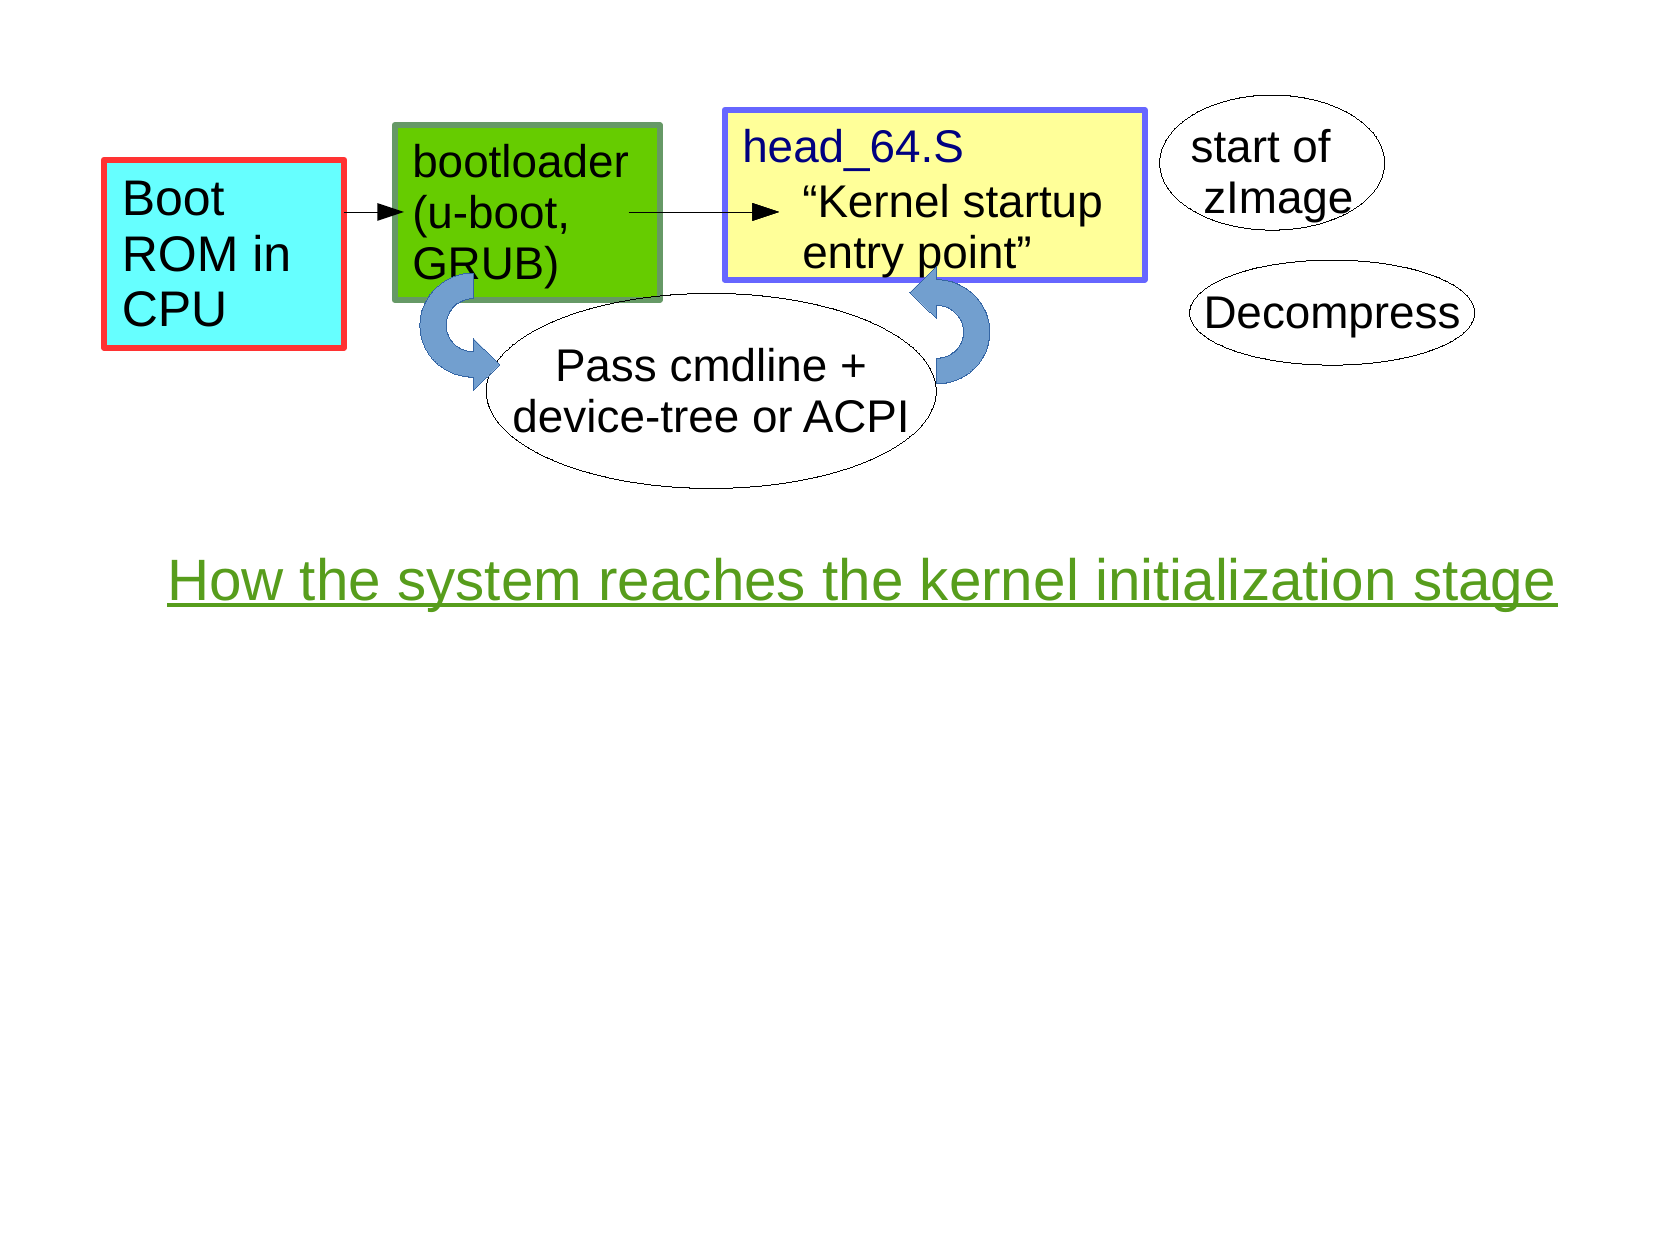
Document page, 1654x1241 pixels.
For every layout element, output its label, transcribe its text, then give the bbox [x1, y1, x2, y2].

text_box [419, 273, 500, 391]
text_box [909, 266, 990, 384]
text_box head_64.S [724, 110, 1145, 280]
text_box How the system reaches the kernel initialization stage [152, 540, 1573, 610]
text_box start of zImage [1175, 113, 1369, 215]
text_box “Kernel startup entry point” [787, 168, 1118, 270]
text_box Decompress [1189, 260, 1475, 366]
text_box Boot ROM in CPU [103, 159, 344, 322]
text_box bootloader (u-boot, GRUB) [394, 125, 660, 276]
text_box Pass cmdline + device-tree or ACPI [486, 293, 937, 489]
